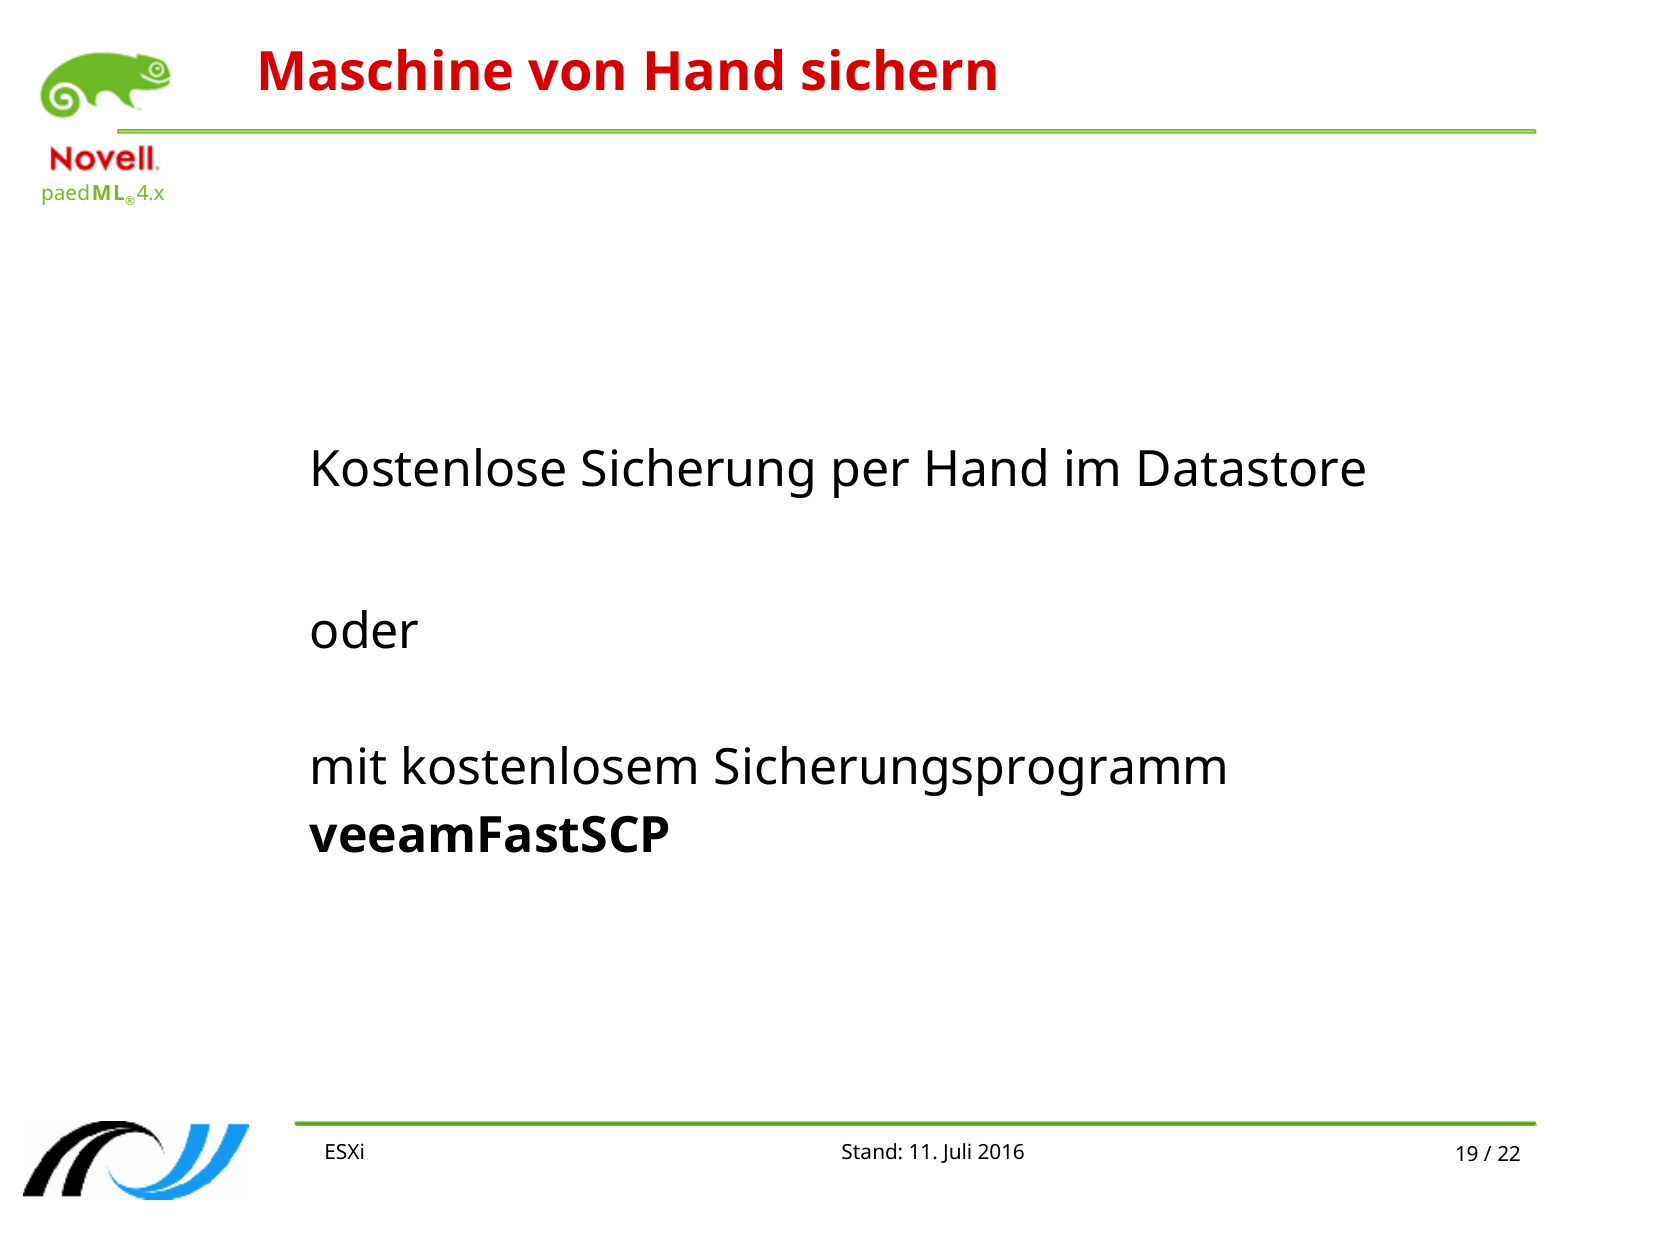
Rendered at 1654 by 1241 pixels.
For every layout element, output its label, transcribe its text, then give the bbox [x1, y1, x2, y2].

picture [23, 1121, 249, 1200]
list Kostenlose Sicherung per Hand im Datastore oder mit kostenlosem Sicherungsprogramm veeamFastSCP [253, 190, 1530, 910]
title Maschine von Hand sichern [256, 17, 1530, 121]
picture [26, 35, 184, 193]
